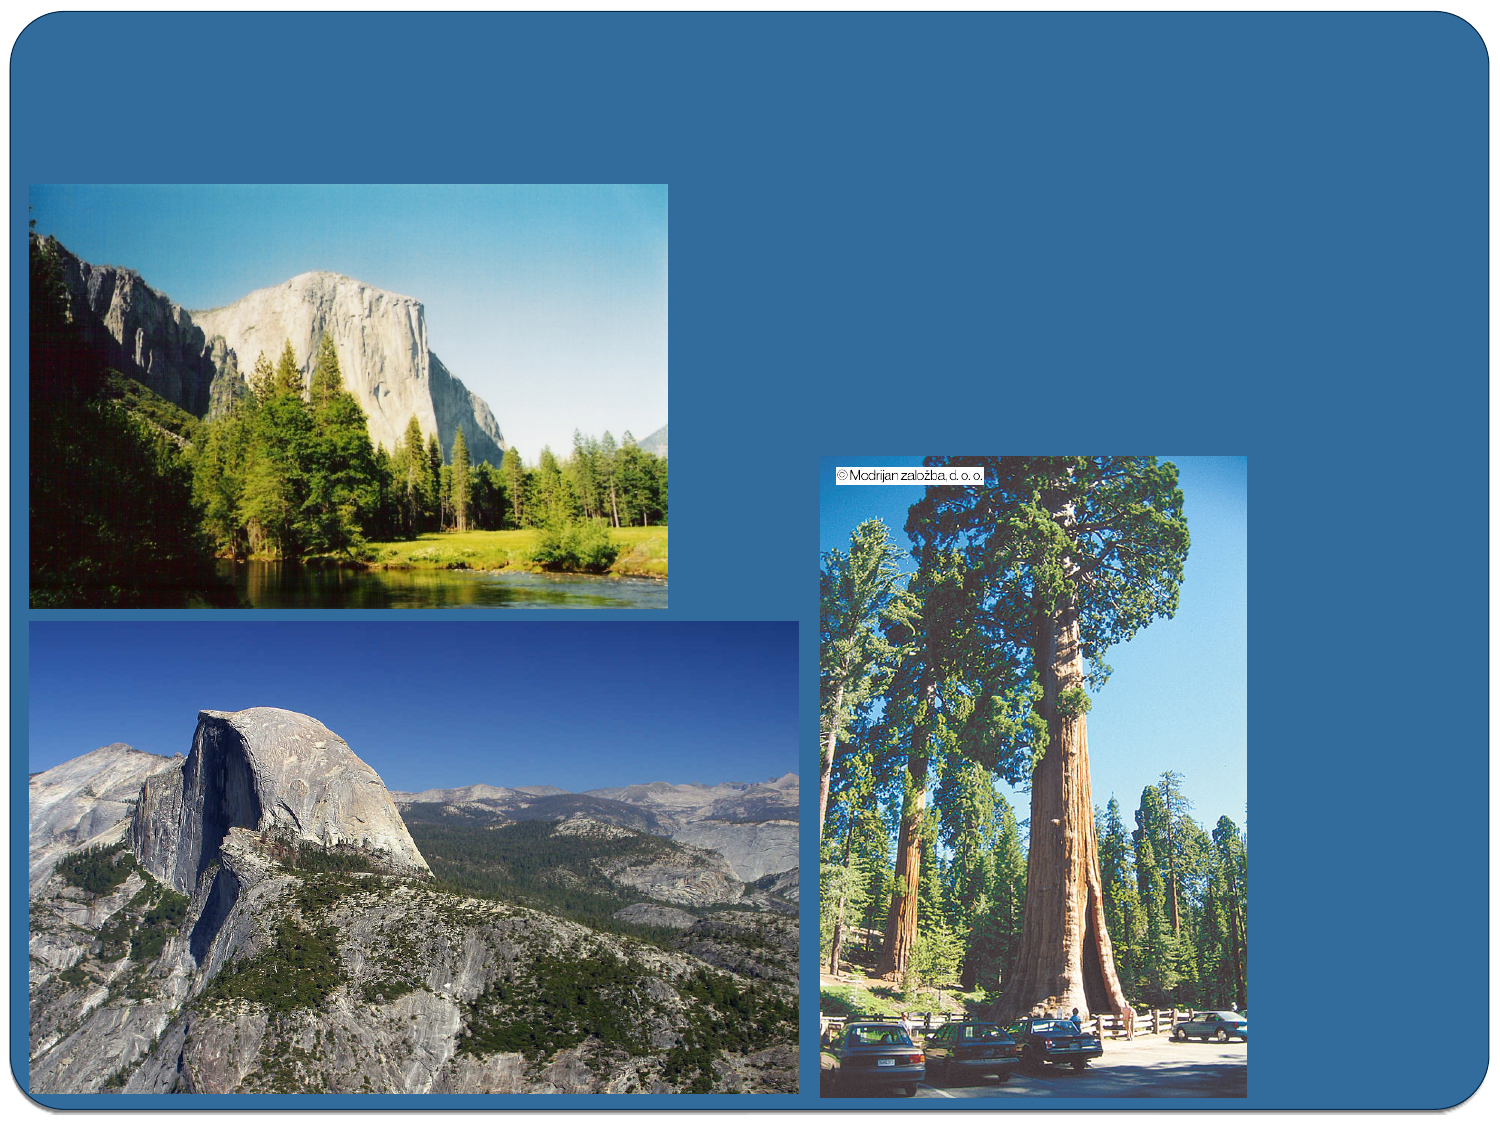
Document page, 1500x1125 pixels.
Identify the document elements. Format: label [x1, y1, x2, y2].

picture [29, 184, 668, 610]
picture [820, 456, 1247, 1098]
picture [29, 621, 799, 1094]
